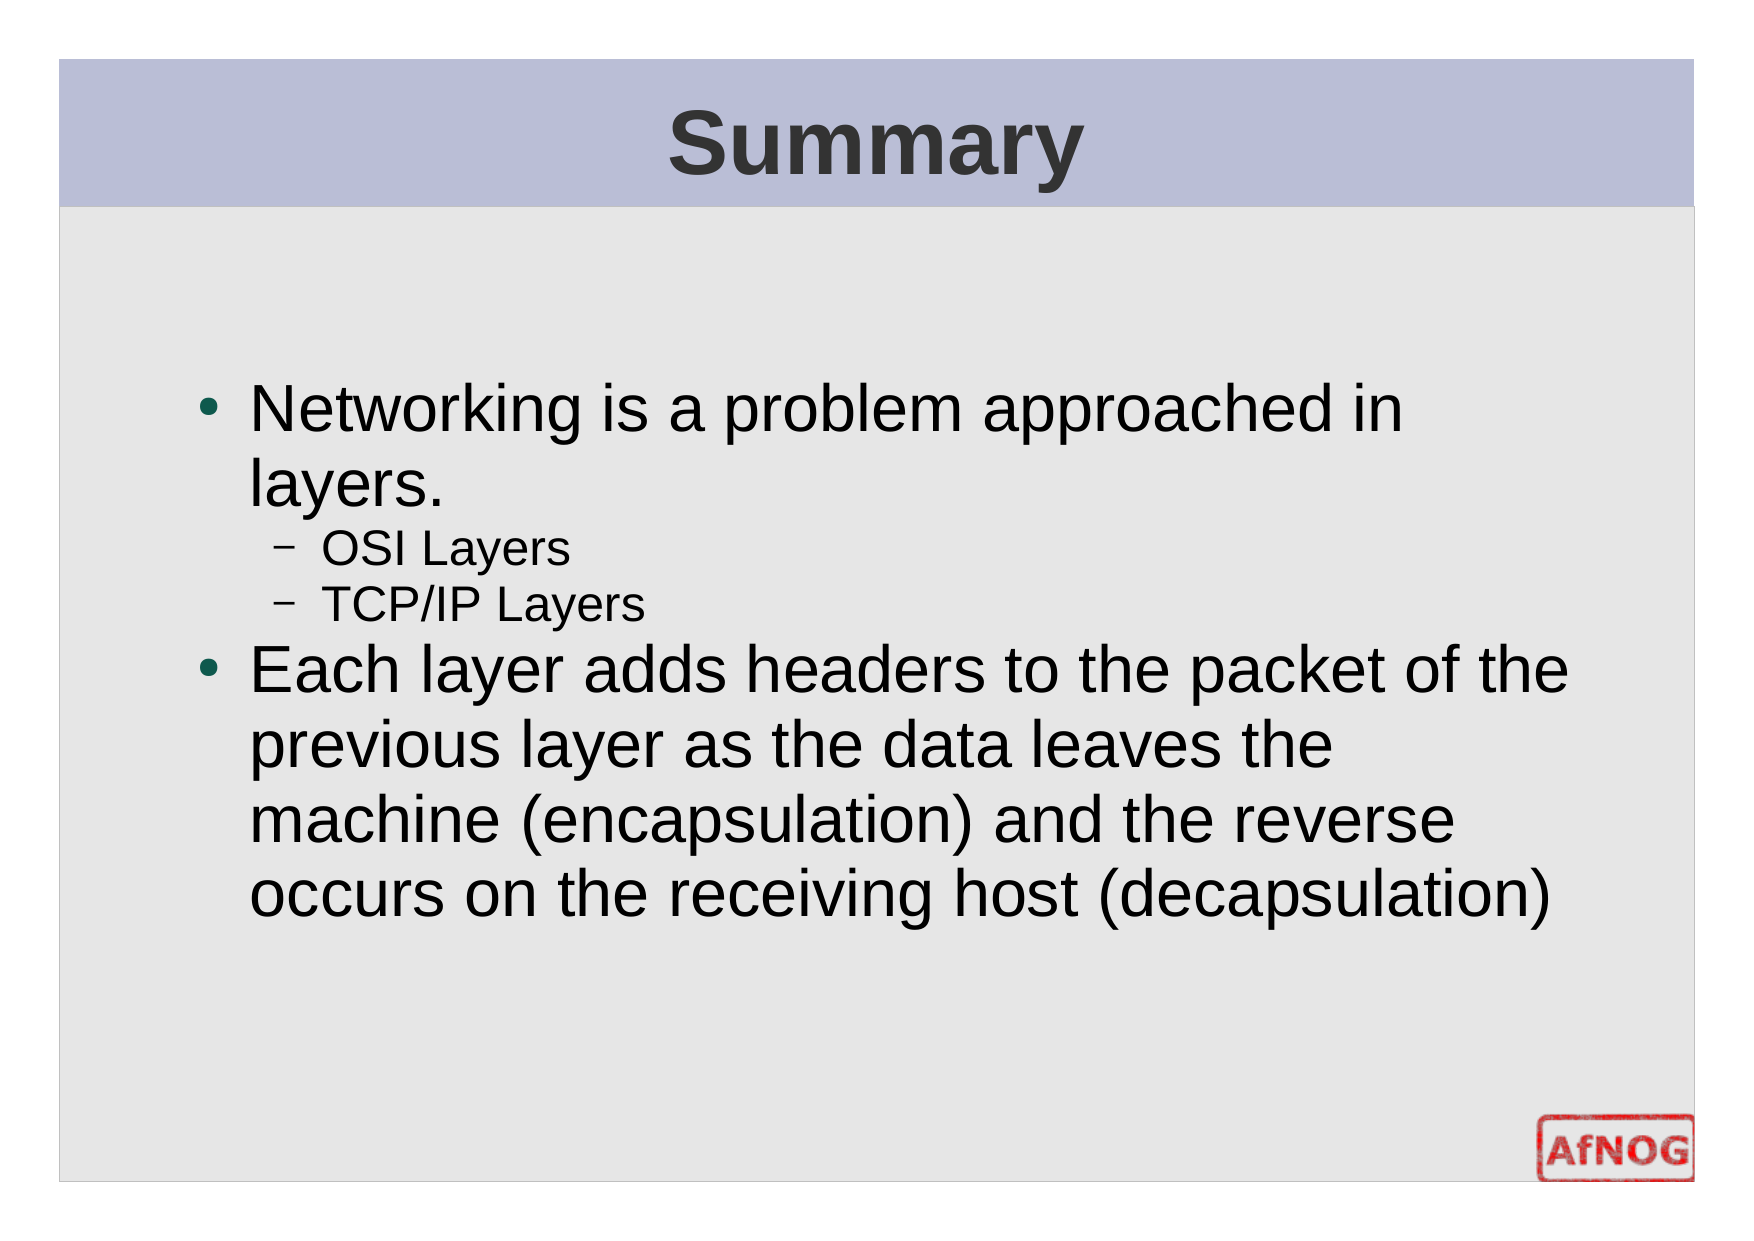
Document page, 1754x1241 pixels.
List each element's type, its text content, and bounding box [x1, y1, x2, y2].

title Summary [59, 48, 1695, 237]
picture [1535, 1112, 1695, 1182]
list Networking is a problem approached in layers. OSI Layers TCP/IP Layers Each layer adds headers to the packet of the previous layer as the data leaves the machine (encapsulation) and the reverse occurs on the receiving host (decapsulation) [179, 371, 1576, 1079]
